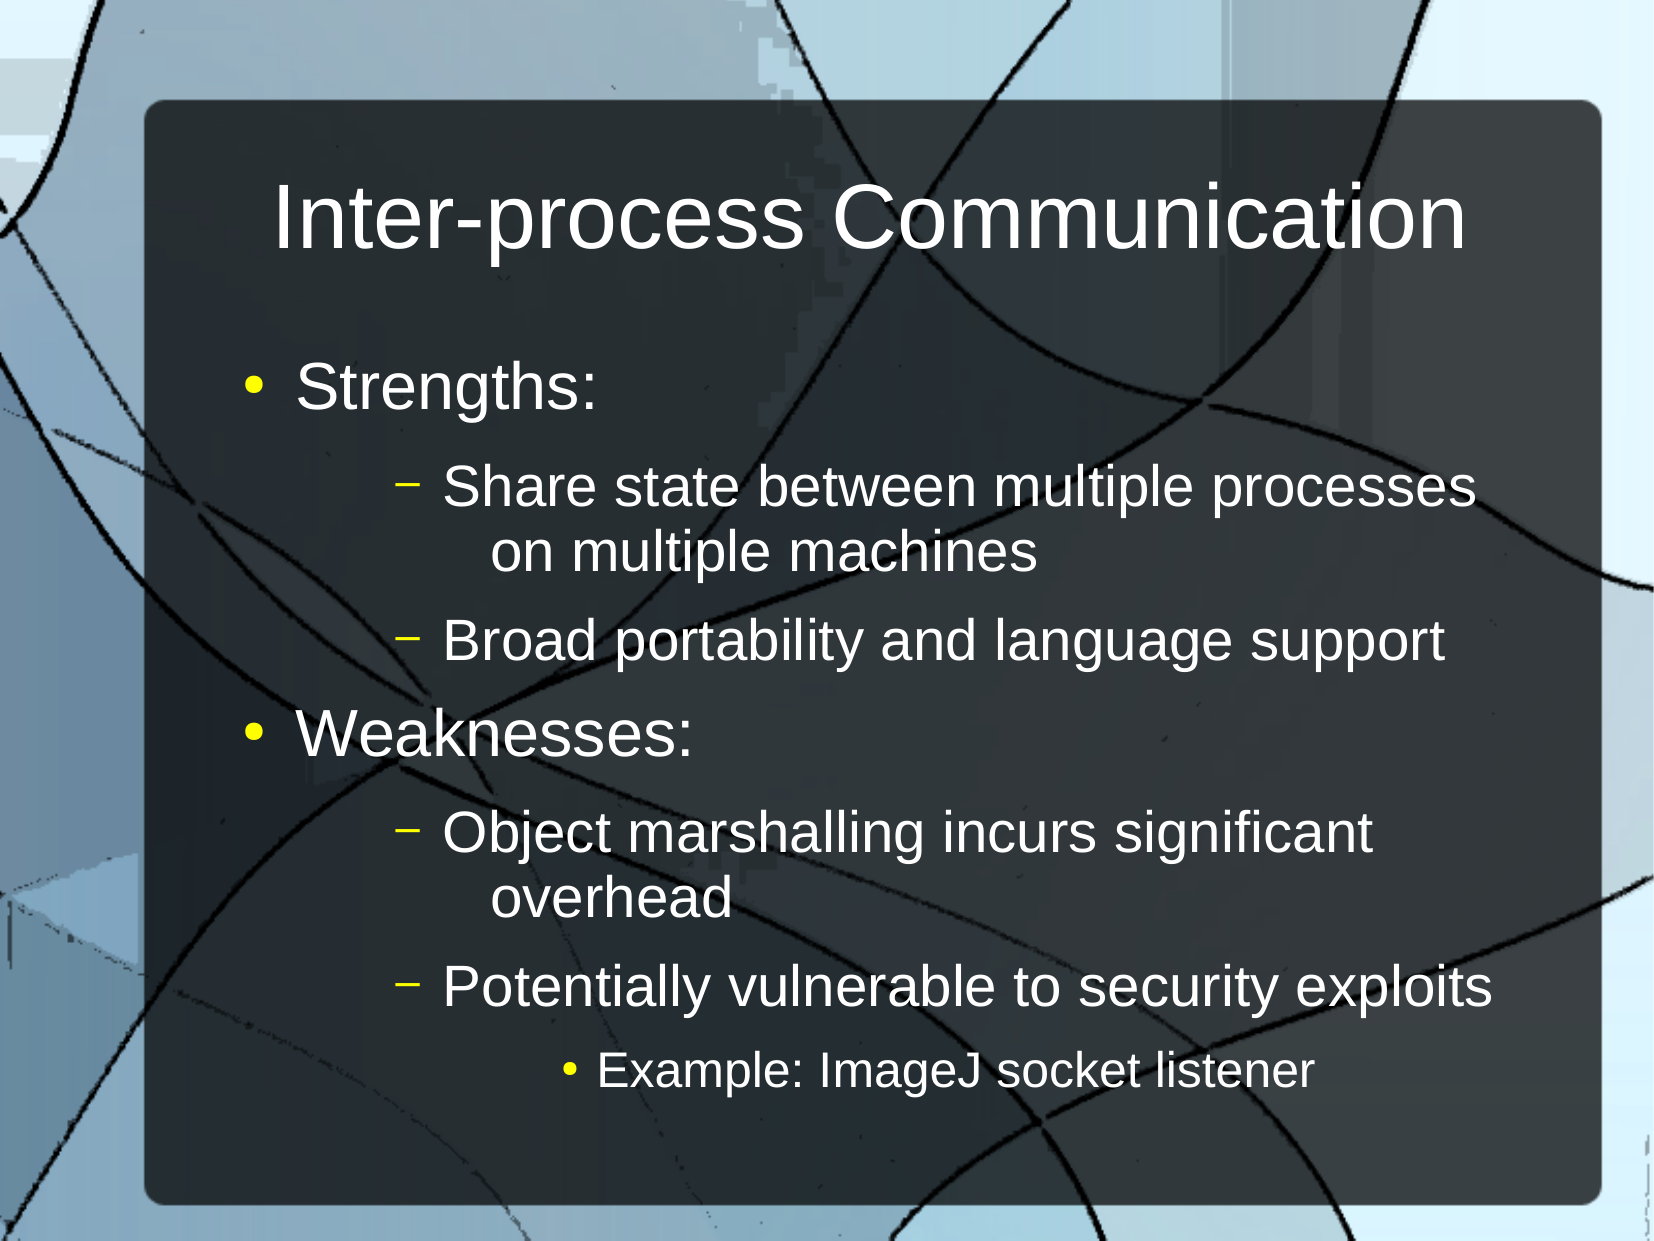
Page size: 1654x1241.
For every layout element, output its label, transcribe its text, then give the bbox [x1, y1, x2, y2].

picture [0, 0, 1654, 1241]
title Inter-process Communication [159, 108, 1583, 325]
list Strengths: Share state between multiple processes on multiple machines Broad portability and language support Weaknesses: Object marshalling incurs significant overhead Potentially vulnerable to security exploits Example: ImageJ socket listener [206, 349, 1571, 1168]
